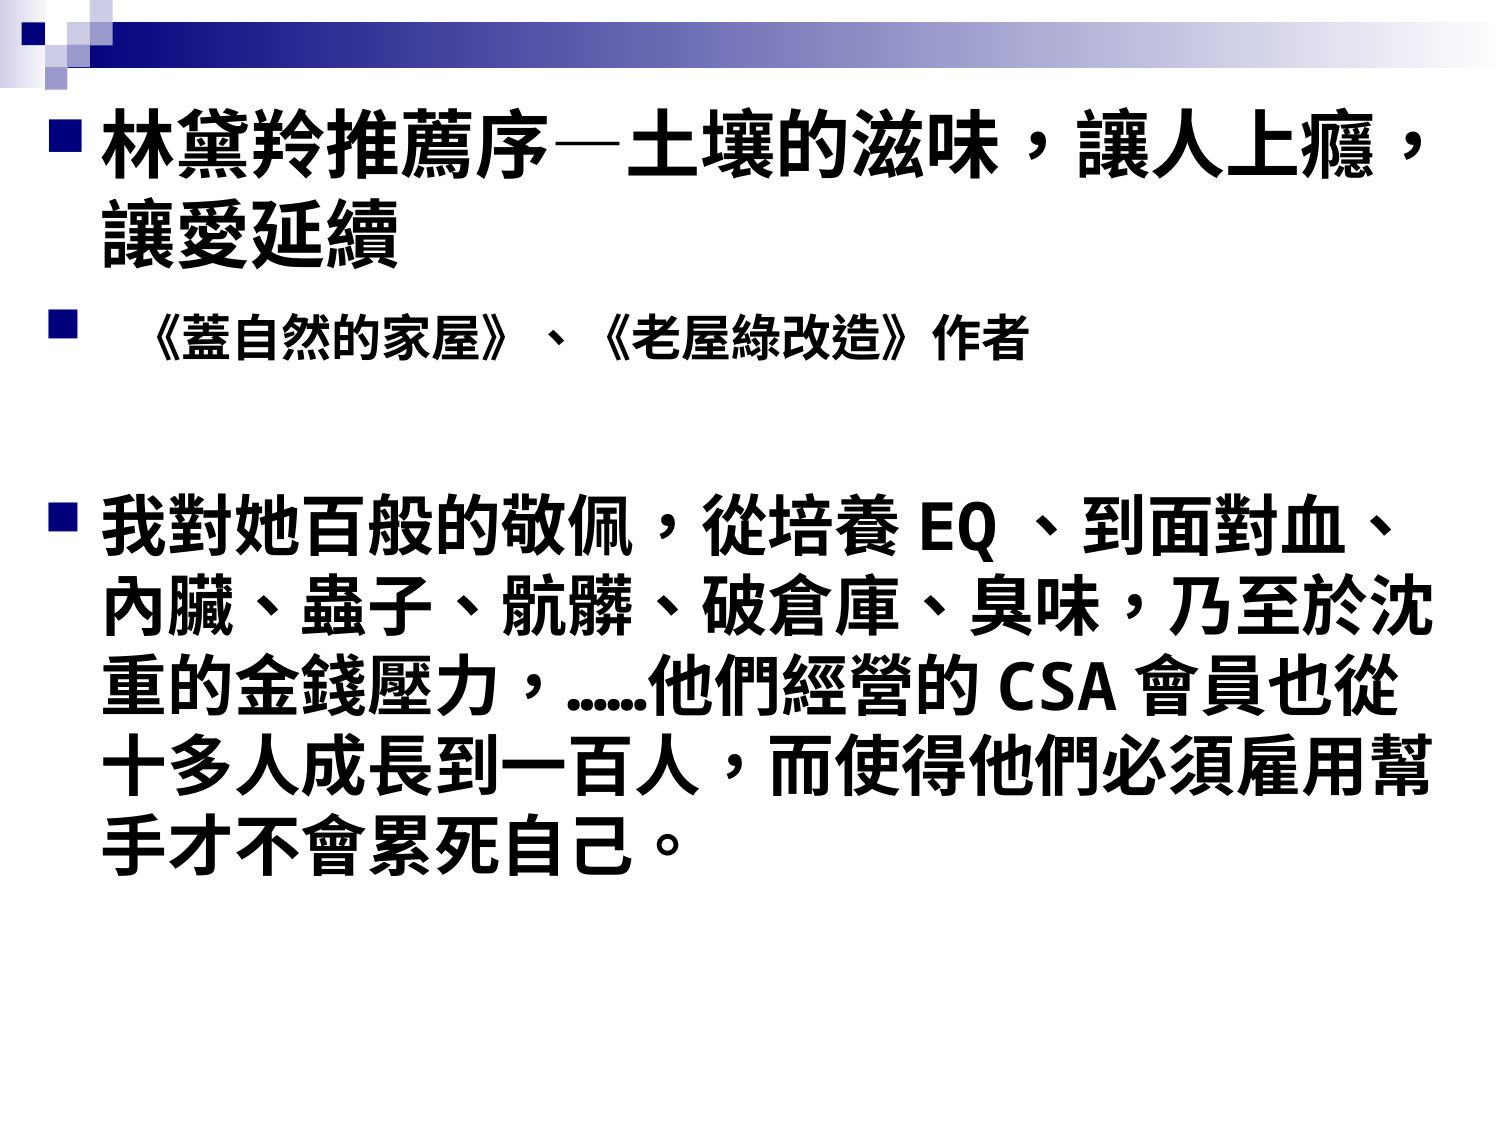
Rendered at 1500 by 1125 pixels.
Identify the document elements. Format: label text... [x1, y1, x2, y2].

list 林黛羚推薦序—土壤的滋味，讓人上癮，讓愛延續 《蓋自然的家屋》、《老屋綠改造》作者 我對她百般的敬佩，從培養EQ、到面對血、內臟、蟲子、骯髒、破倉庫、臭味，乃至於沈重的金錢壓力，……他們經營的CSA會員也從十多人成長到一百人，而使得他們必須雇用幫手才不會累死自己。 [29, 90, 1459, 1125]
